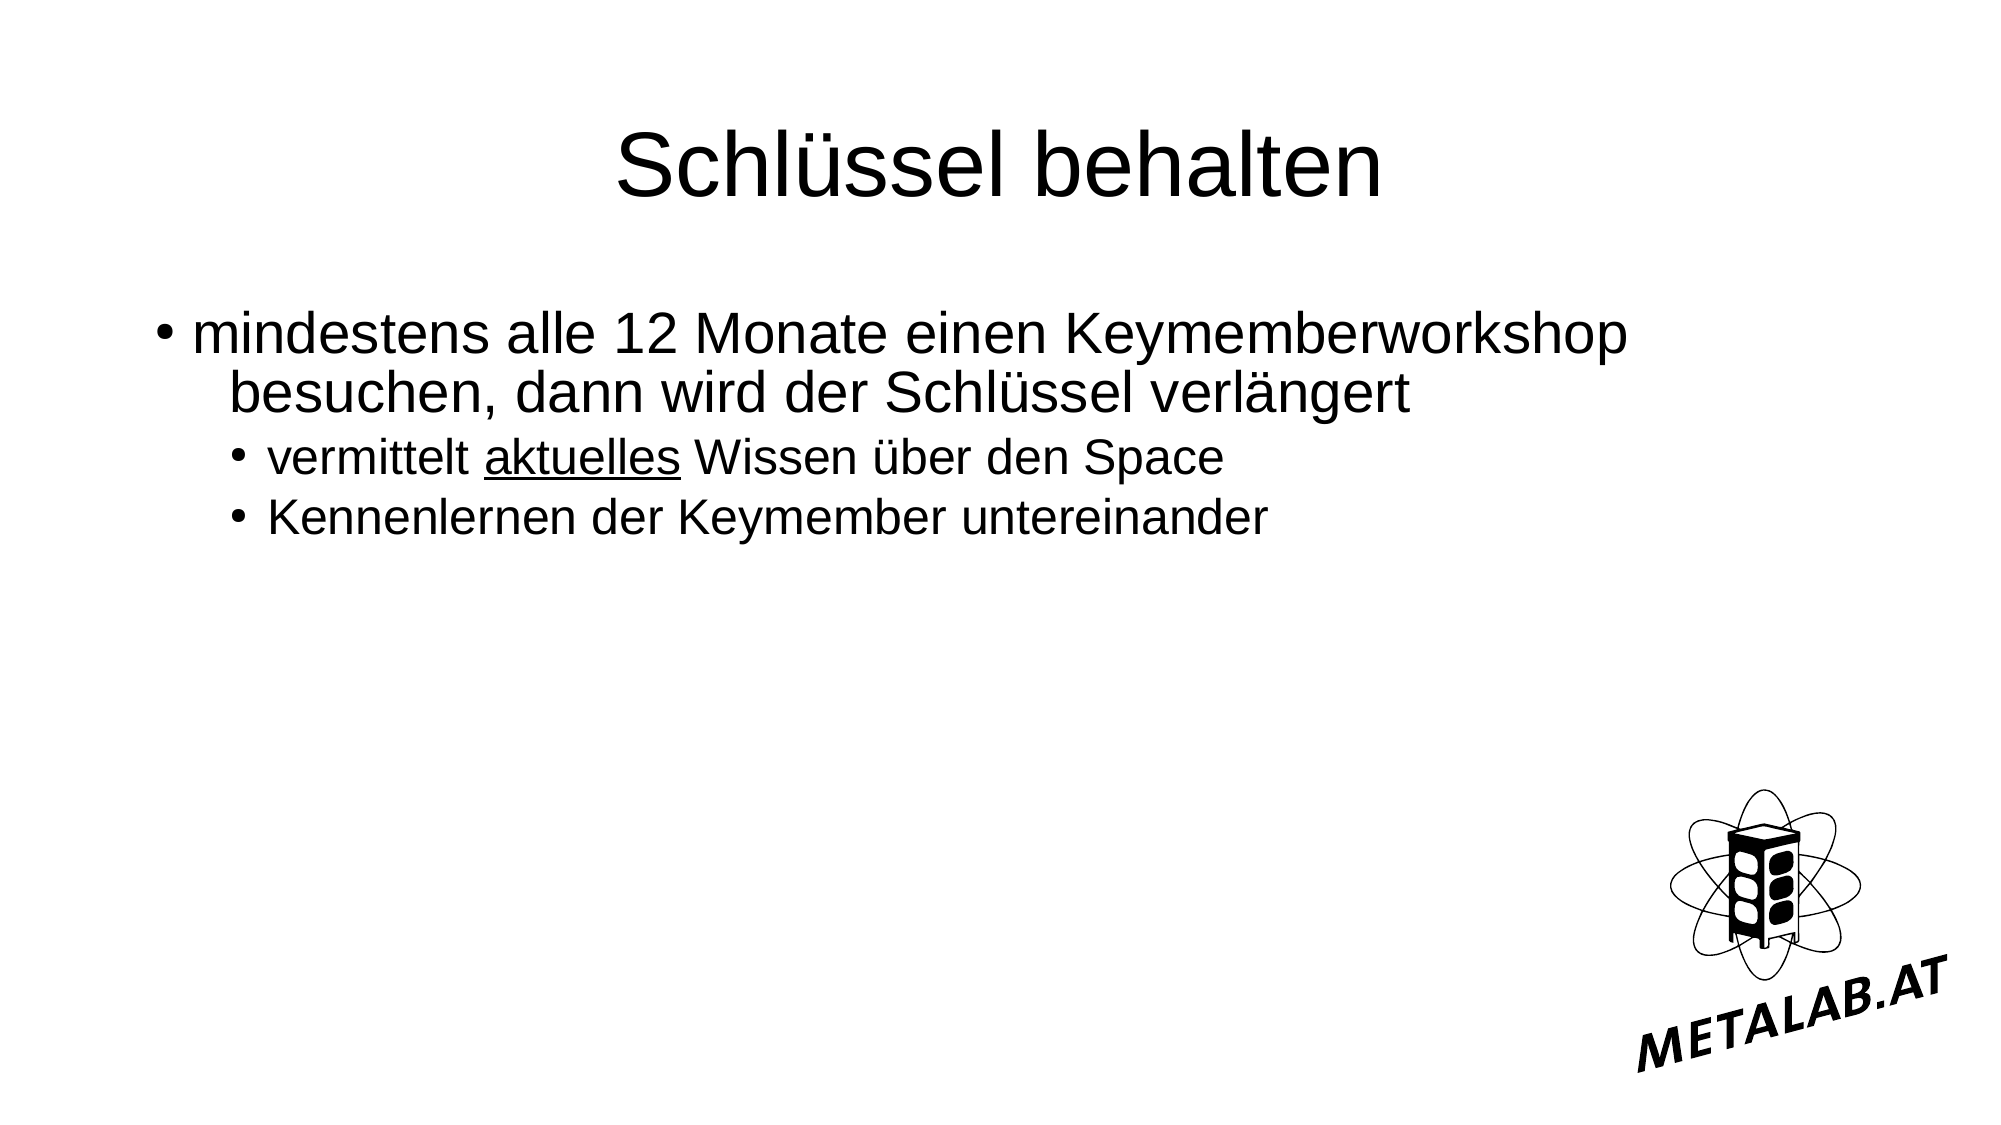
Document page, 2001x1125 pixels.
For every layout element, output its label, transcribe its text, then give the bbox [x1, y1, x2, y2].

title Schlüssel behalten [137, 59, 1863, 278]
list mindestens alle 12 Monate einen Keymemberworkshop besuchen, dann wird der Schlüssel verlängert vermittelt aktuelles Wissen über den Space Kennenlernen der Keymember untereinander [137, 299, 1863, 1014]
